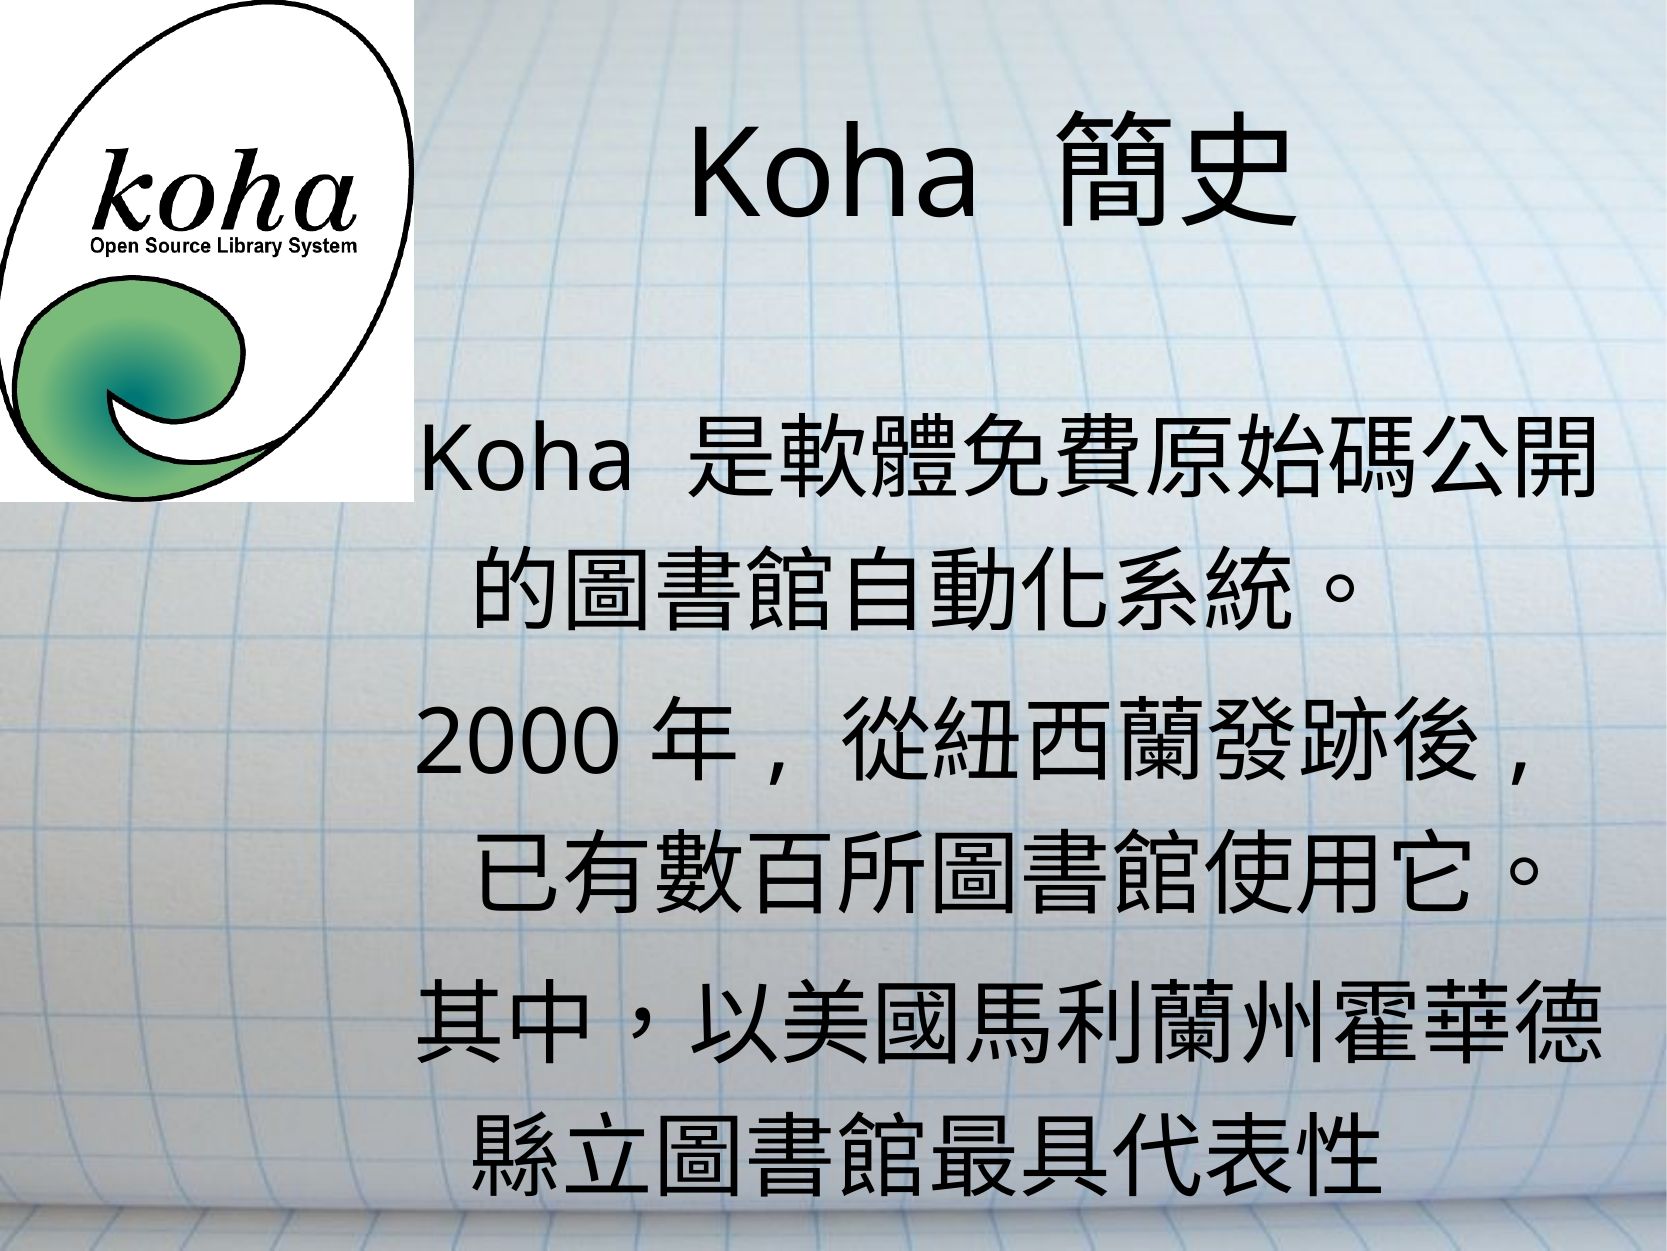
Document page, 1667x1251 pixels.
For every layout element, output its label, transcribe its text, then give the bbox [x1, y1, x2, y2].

picture [0, 0, 1667, 1251]
title Koha 簡史 [442, 87, 1542, 237]
list Koha 是軟體免費原始碼公開的圖書館自動化系統。 2000年, 從紐西蘭發跡後, 已有數百所圖書館使用它。 其中，以美國馬利蘭州霍華德縣立圖書館最具代表性 [413, 383, 1620, 1211]
